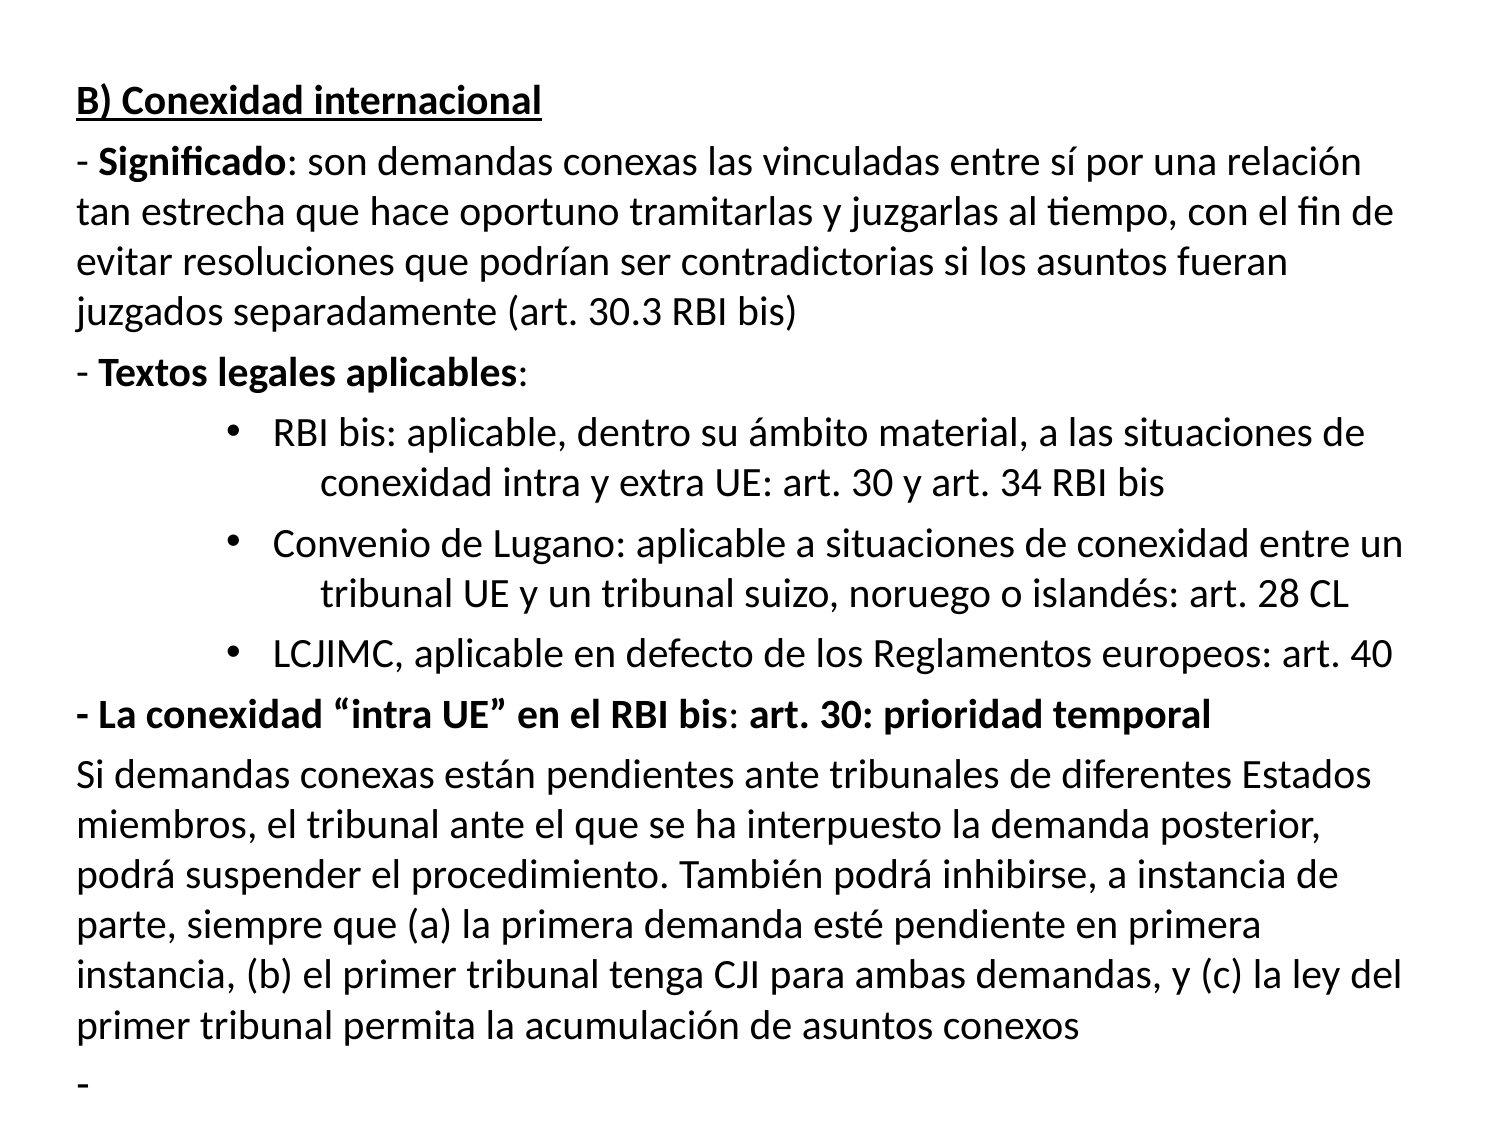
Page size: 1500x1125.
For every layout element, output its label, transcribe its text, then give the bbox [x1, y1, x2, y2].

list B) Conexidad internacional - Significado: son demandas conexas las vinculadas entre sí por una relación tan estrecha que hace oportuno tramitarlas y juzgarlas al tiempo, con el fin de evitar resoluciones que podrían ser contradictorias si los asuntos fueran juzgados separadamente (art. 30.3 RBI bis) - Textos legales aplicables: RBI bis: aplicable, dentro su ámbito material, a las situaciones de conexidad intra y extra UE: art. 30 y art. 34 RBI bis Convenio de Lugano: aplicable a situaciones de conexidad entre un tribunal UE y un tribunal suizo, noruego o islandés: art. 28 CL LCJIMC, aplicable en defecto de los Reglamentos europeos: art. 40 - La conexidad “intra UE” en el RBI bis: art. 30: prioridad temporal Si demandas conexas están pendientes ante tribunales de diferentes Estados miembros, el tribunal ante el que se ha interpuesto la demanda posterior, podrá suspender el procedimiento. También podrá inhibirse, a instancia de parte, siempre que (a) la primera demanda esté pendiente en primera instancia, (b) el primer tribunal tenga CJI para ambas demandas, y (c) la ley del primer tribunal permita la acumulación de asuntos conexos [61, 65, 1439, 1073]
